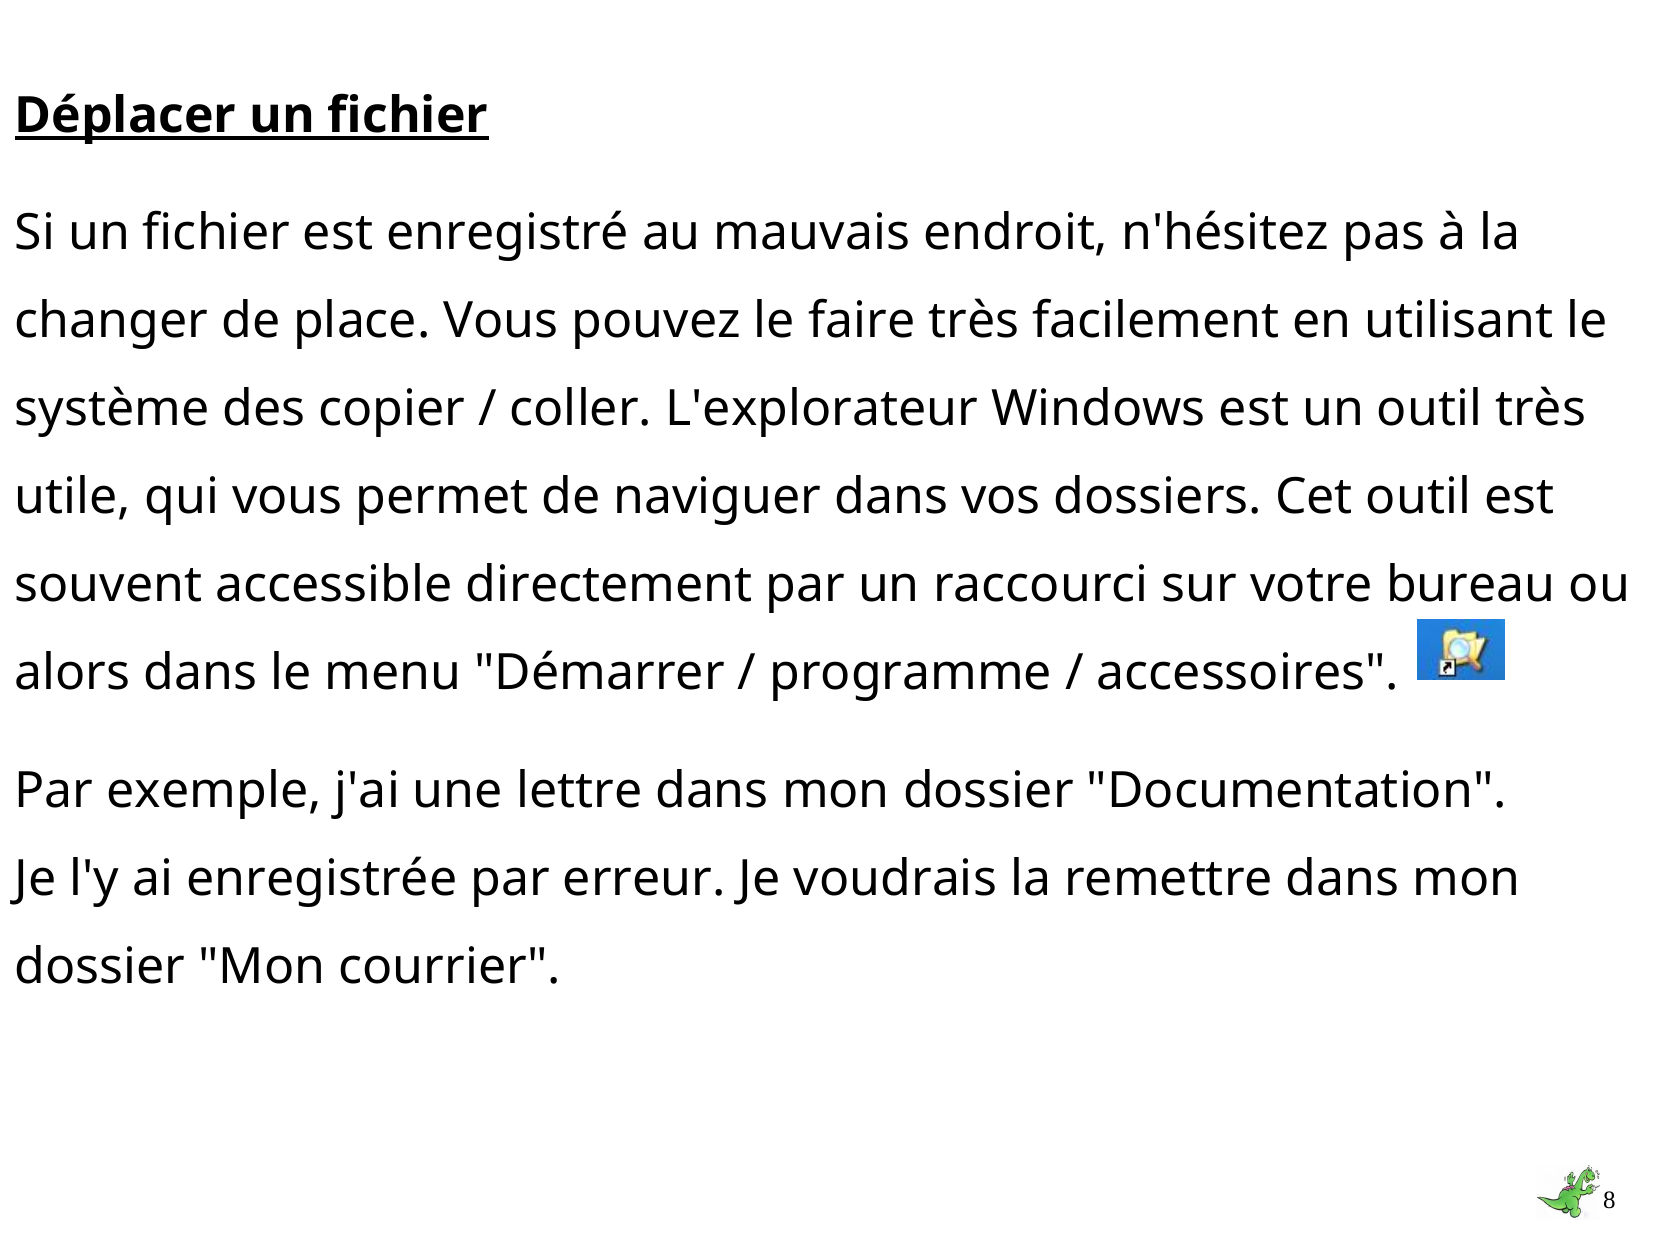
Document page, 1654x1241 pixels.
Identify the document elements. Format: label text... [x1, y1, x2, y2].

picture [1536, 1163, 1600, 1220]
picture [1417, 619, 1505, 680]
text_box Déplacer un fichier Si un fichier est enregistré au mauvais endroit, n'hésitez pas à la changer de place. Vous pouvez le faire très facilement en utilisant le système des copier / coller. L'explorateur Windows est un outil très utile, qui vous permet de naviguer dans vos dossiers. Cet outil est souvent accessible directement par un raccourci sur votre bureau ou alors dans le menu "Démarrer / programme / accessoires". Par exemple, j'ai une lettre dans mon dossier "Documentation". Je l'y ai enregistrée par erreur. Je voudrais la remettre dans mon dossier "Mon courrier". [0, 41, 1654, 998]
text_box 8 [1603, 1186, 1632, 1214]
